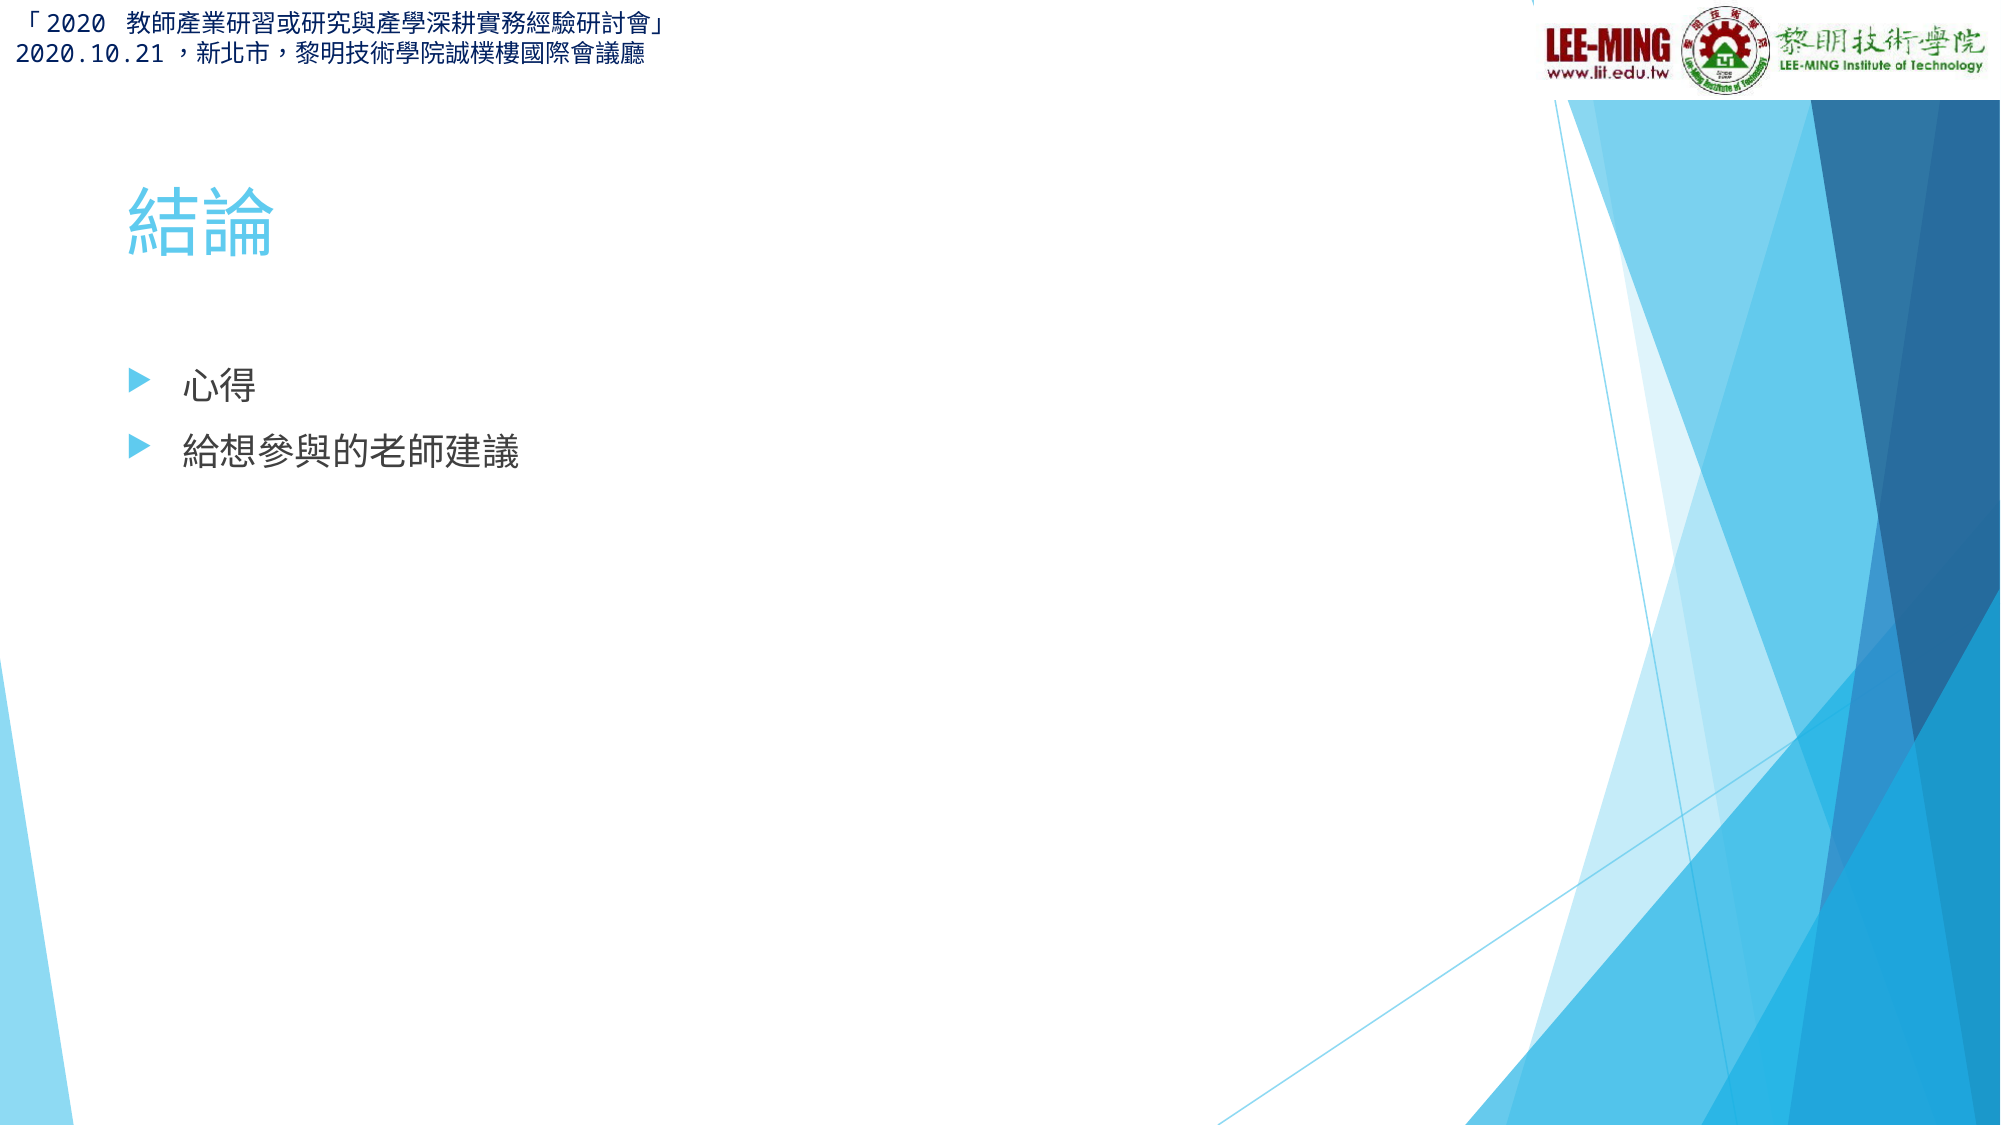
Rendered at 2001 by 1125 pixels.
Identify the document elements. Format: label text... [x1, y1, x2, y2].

list 心得 給想參與的老師建議 [111, 354, 1522, 992]
title 結論 [111, 168, 1522, 317]
